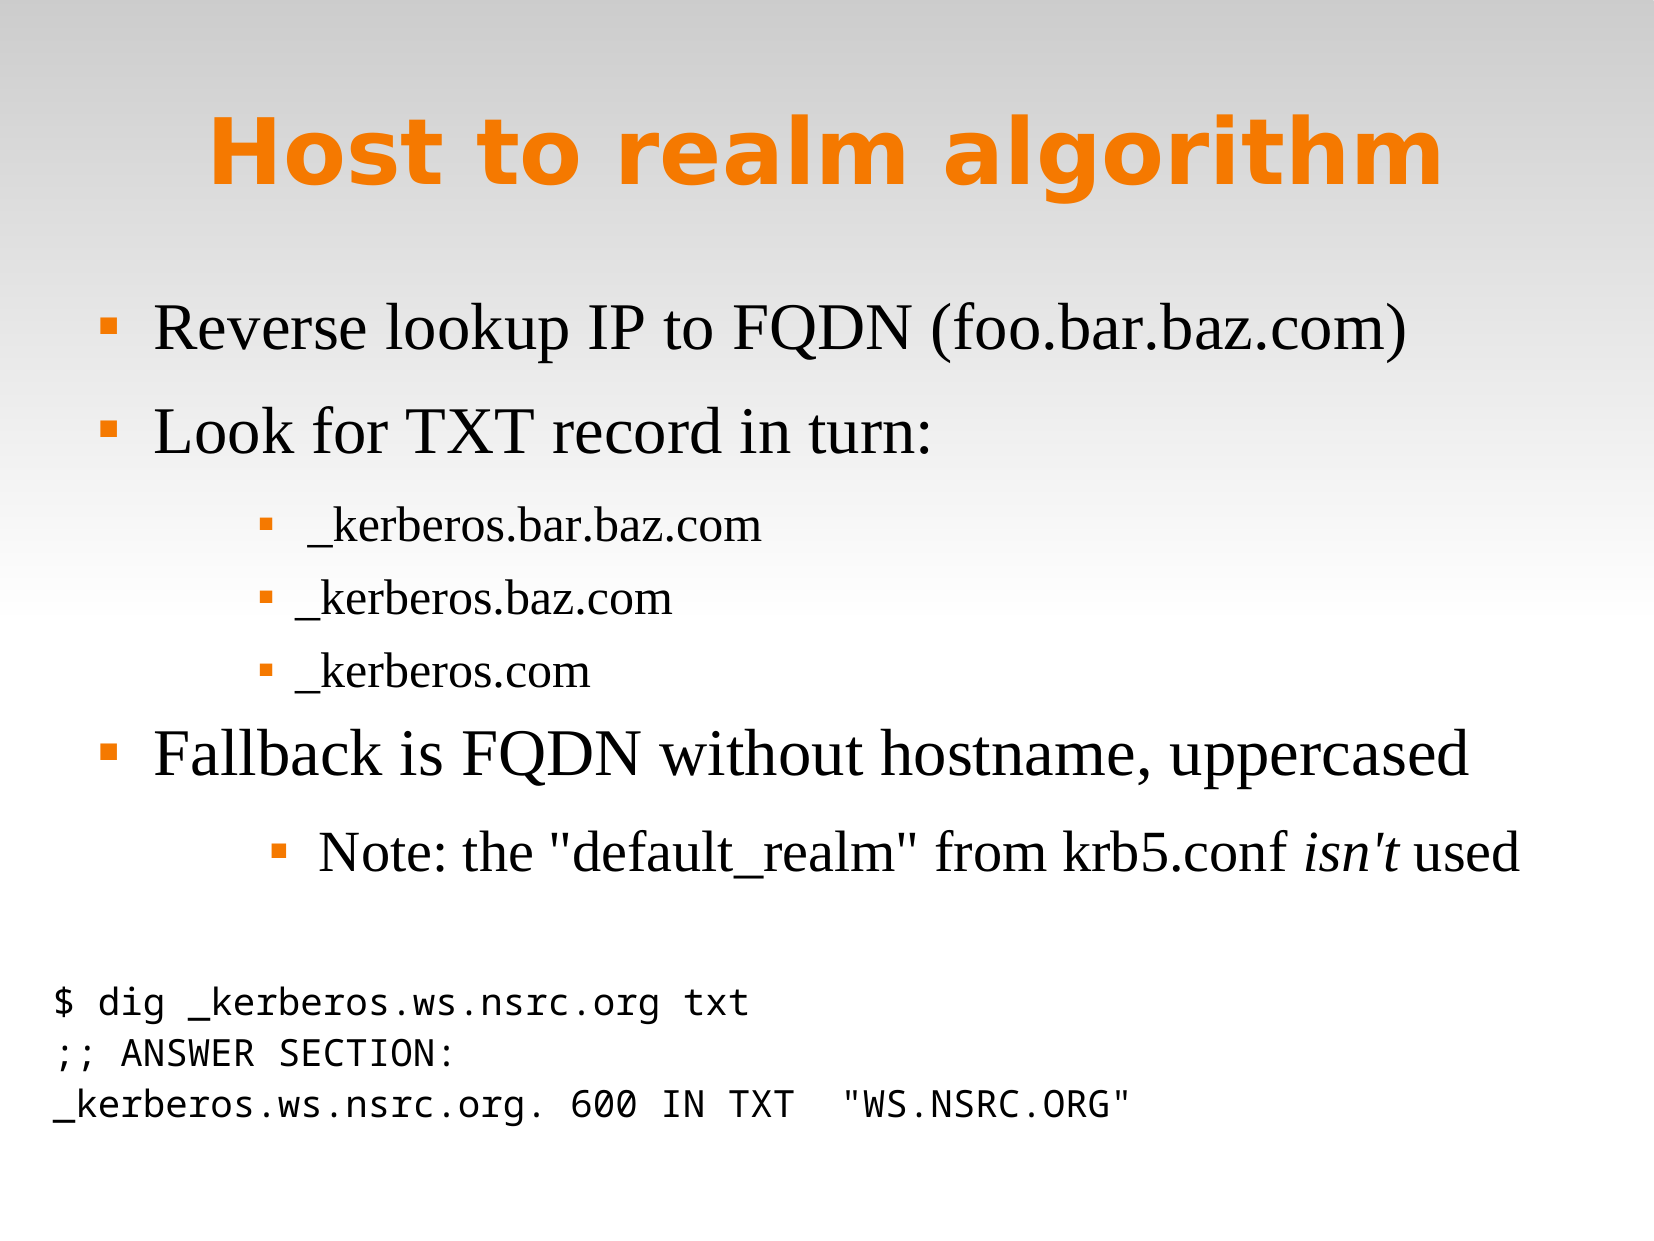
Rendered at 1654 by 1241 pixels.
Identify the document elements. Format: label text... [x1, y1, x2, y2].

text_box $ dig _kerberos.ws.nsrc.org txt ;; ANSWER SECTION: _kerberos.ws.nsrc.org. 600 IN TXT "WS.NSRC.ORG" [38, 968, 1654, 1116]
list Reverse lookup IP to FQDN (foo.bar.baz.com) Look for TXT record in turn: _kerberos.bar.baz.com _kerberos.baz.com _kerberos.com Fallback is FQDN without hostname, uppercased Note: the "default_realm" from krb5.conf isn't used [82, 290, 1571, 945]
title Host to realm algorithm [82, 49, 1571, 257]
